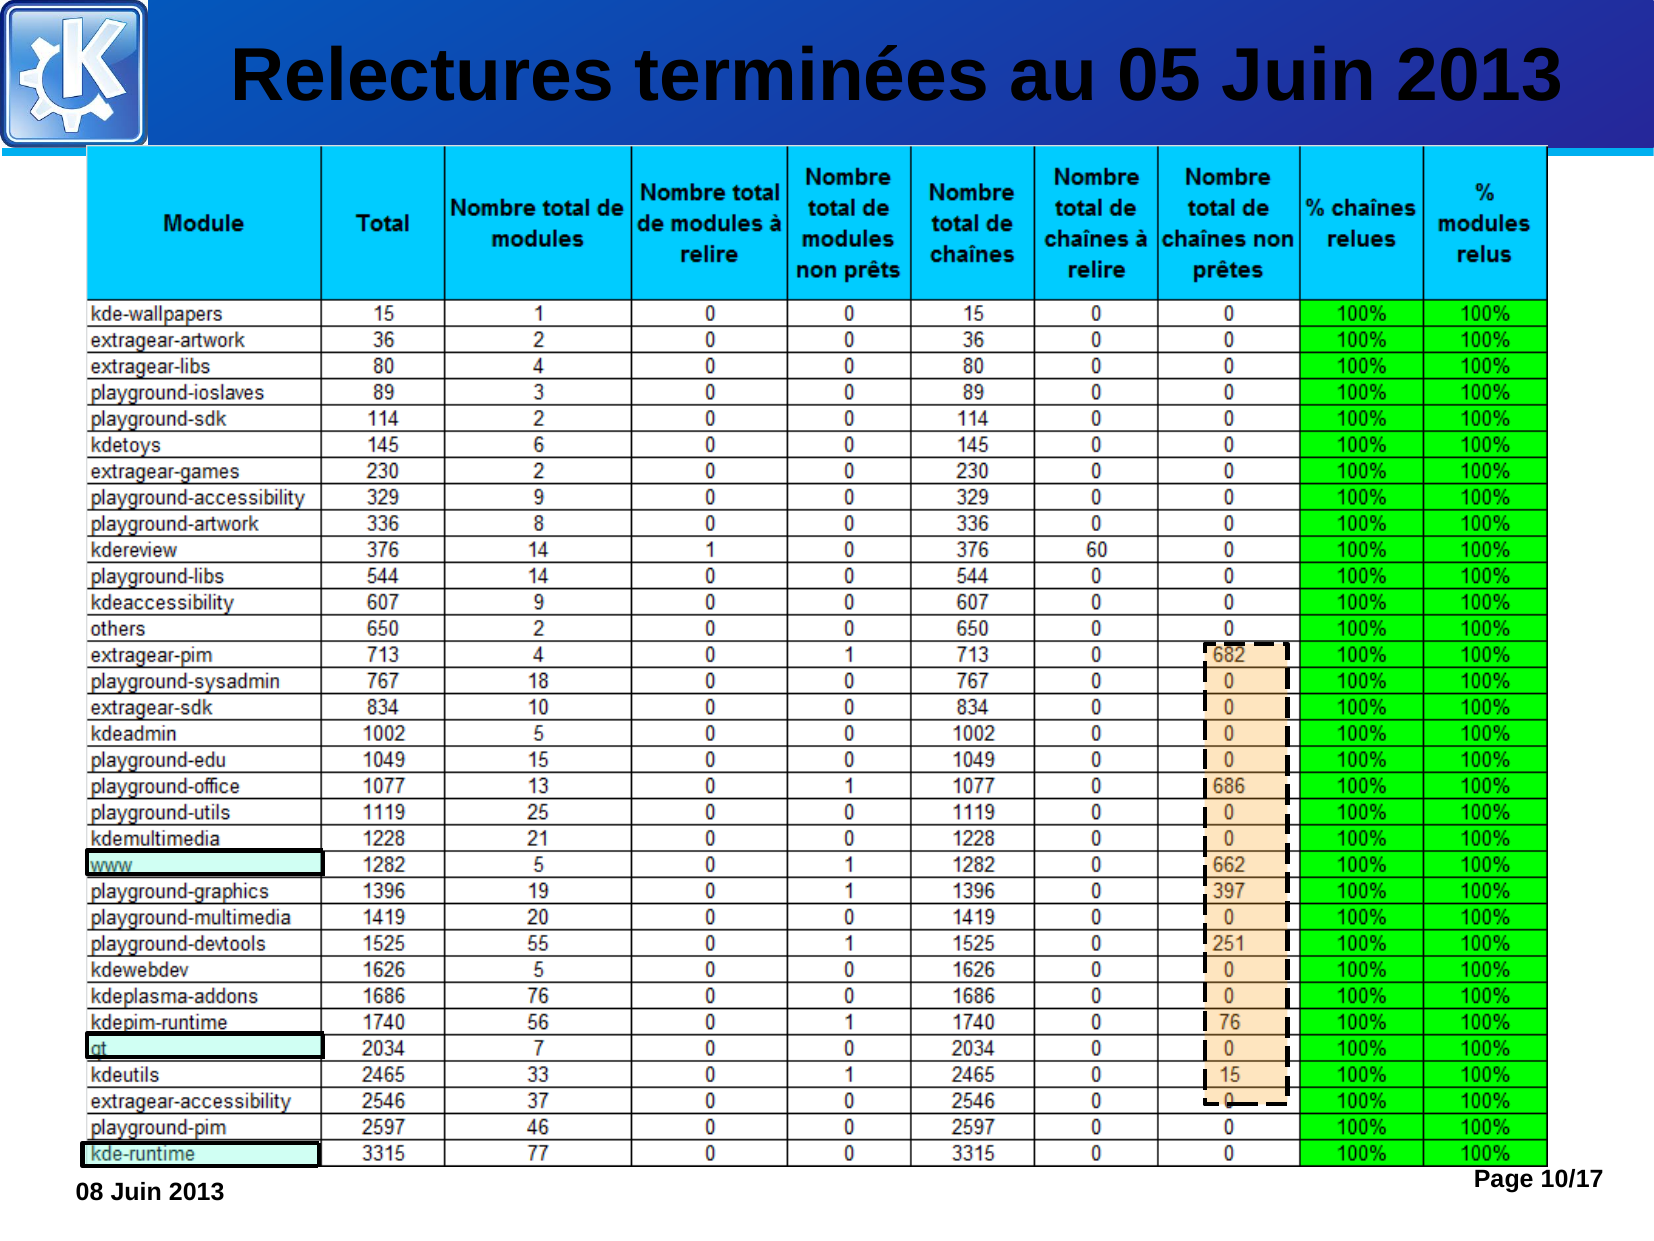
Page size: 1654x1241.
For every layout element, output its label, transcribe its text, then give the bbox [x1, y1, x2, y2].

picture [558, 205, 563, 214]
picture [947, 220, 952, 230]
picture [731, 187, 739, 199]
picture [971, 184, 997, 200]
picture [946, 188, 958, 200]
picture [1000, 219, 1004, 231]
picture [450, 200, 459, 215]
picture [1457, 219, 1461, 231]
picture [1391, 204, 1402, 215]
picture [953, 217, 960, 230]
picture [1242, 204, 1246, 215]
picture [1071, 202, 1083, 215]
picture [573, 235, 582, 245]
picture [383, 218, 390, 230]
picture [1384, 205, 1388, 215]
picture [1267, 235, 1271, 246]
picture [637, 219, 641, 231]
picture [807, 202, 815, 215]
picture [1357, 235, 1361, 246]
picture [650, 184, 669, 200]
picture [1090, 235, 1095, 245]
picture [170, 216, 187, 231]
picture [969, 250, 980, 261]
picture [1187, 201, 1194, 215]
picture [1071, 236, 1081, 246]
picture [829, 235, 839, 246]
picture [1230, 199, 1234, 215]
picture [869, 235, 880, 246]
picture [858, 266, 863, 277]
text_box [86, 850, 324, 875]
picture [1054, 202, 1062, 215]
picture [1085, 199, 1101, 215]
picture [830, 173, 840, 184]
picture [508, 204, 518, 215]
picture [938, 184, 943, 200]
picture [1471, 219, 1475, 231]
picture [1494, 250, 1504, 260]
picture [1485, 220, 1489, 231]
picture [0, 0, 1548, 148]
picture [810, 266, 814, 277]
picture [573, 205, 582, 215]
picture [754, 186, 761, 200]
picture [1466, 251, 1476, 261]
picture [690, 219, 694, 229]
text_box [86, 1033, 324, 1057]
picture [883, 235, 893, 245]
picture [1438, 220, 1442, 230]
picture [1111, 173, 1122, 184]
picture [611, 204, 622, 215]
picture [1054, 168, 1059, 184]
picture [1097, 236, 1115, 246]
picture [1113, 266, 1117, 277]
picture [870, 200, 874, 214]
picture [1045, 235, 1049, 246]
picture [983, 250, 999, 261]
picture [518, 235, 528, 246]
picture [1002, 189, 1013, 198]
picture [1077, 266, 1081, 277]
picture [1350, 231, 1354, 245]
picture [1344, 199, 1349, 214]
picture [824, 266, 830, 277]
picture [1193, 266, 1199, 282]
picture [1327, 235, 1332, 246]
picture [1124, 205, 1135, 215]
picture [690, 252, 699, 262]
picture [877, 204, 888, 215]
picture [796, 266, 801, 277]
picture [1195, 168, 1206, 184]
picture [1364, 235, 1368, 245]
picture [844, 266, 849, 282]
picture [821, 235, 825, 246]
picture [773, 220, 780, 230]
picture [1377, 204, 1382, 215]
picture [1253, 235, 1258, 246]
picture [855, 168, 860, 184]
picture [404, 215, 408, 230]
picture [225, 215, 235, 231]
picture [1005, 256, 1013, 261]
picture [1091, 174, 1095, 184]
picture [1238, 266, 1242, 277]
picture [1258, 173, 1262, 184]
picture [824, 202, 836, 215]
picture [370, 219, 374, 231]
picture [1405, 204, 1415, 214]
picture [690, 184, 712, 199]
picture [943, 246, 948, 261]
picture [1117, 235, 1127, 245]
picture [671, 219, 681, 231]
picture [929, 184, 938, 200]
picture [1242, 174, 1253, 184]
picture [1209, 202, 1216, 214]
picture [764, 189, 772, 199]
picture [1371, 235, 1382, 246]
picture [1060, 169, 1068, 184]
picture [532, 230, 543, 246]
picture [597, 204, 601, 215]
picture [651, 219, 655, 231]
picture [697, 219, 707, 231]
picture [815, 169, 826, 184]
picture [1097, 169, 1109, 184]
picture [1117, 200, 1121, 214]
picture [475, 204, 491, 215]
picture [1110, 204, 1114, 215]
picture [395, 220, 402, 230]
picture [1063, 204, 1067, 215]
picture [1136, 236, 1146, 246]
picture [931, 218, 938, 230]
picture [1502, 256, 1510, 261]
picture [940, 219, 944, 231]
picture [546, 230, 570, 246]
picture [163, 215, 171, 231]
picture [1310, 199, 1319, 213]
picture [1182, 236, 1198, 246]
picture [805, 169, 814, 183]
picture [492, 235, 508, 246]
picture [671, 189, 681, 200]
picture [1057, 230, 1062, 245]
picture [816, 204, 820, 215]
picture [460, 199, 471, 215]
picture [1235, 235, 1245, 245]
picture [741, 189, 753, 199]
picture [725, 250, 735, 261]
picture [1250, 199, 1268, 215]
picture [1480, 246, 1492, 261]
picture [1216, 266, 1220, 277]
picture [711, 215, 722, 231]
picture [1127, 173, 1131, 184]
picture [856, 235, 860, 245]
picture [523, 204, 534, 215]
picture [1337, 235, 1348, 246]
picture [1352, 205, 1368, 215]
picture [680, 251, 685, 261]
picture [1385, 235, 1395, 245]
picture [713, 188, 724, 198]
picture [1207, 235, 1212, 246]
text_box Relectures terminées au 05 Juin 2013 [141, 0, 1654, 148]
picture [960, 189, 970, 200]
picture [511, 235, 515, 246]
picture [838, 199, 854, 215]
picture [1465, 220, 1469, 230]
picture [500, 199, 505, 215]
picture [867, 266, 871, 277]
picture [725, 215, 735, 230]
picture [1162, 235, 1166, 246]
picture [881, 264, 887, 277]
picture [986, 219, 990, 231]
picture [86, 157, 1548, 1167]
picture [551, 204, 555, 215]
picture [1174, 231, 1180, 245]
picture [564, 202, 571, 215]
text_box [1204, 643, 1288, 1105]
picture [802, 235, 806, 246]
picture [931, 250, 940, 262]
picture [1221, 235, 1232, 246]
text_box [82, 1142, 320, 1167]
picture [1492, 220, 1496, 230]
picture [1068, 266, 1073, 277]
picture [1332, 204, 1336, 215]
picture [1216, 173, 1232, 184]
picture [1071, 173, 1075, 184]
picture [1230, 264, 1236, 276]
picture [1281, 235, 1287, 246]
picture [808, 235, 812, 245]
picture [1207, 266, 1212, 277]
picture [1185, 169, 1195, 184]
picture [716, 250, 721, 262]
picture [869, 173, 874, 184]
picture [957, 251, 967, 261]
picture [1218, 205, 1227, 215]
picture [191, 220, 195, 230]
picture [542, 202, 549, 215]
picture [1091, 261, 1108, 277]
picture [849, 235, 853, 246]
picture [1196, 204, 1200, 215]
picture [378, 220, 382, 230]
picture [863, 204, 867, 215]
picture [640, 184, 649, 200]
picture [1235, 169, 1240, 184]
picture [211, 219, 216, 230]
picture [1083, 235, 1087, 245]
picture [1457, 250, 1462, 261]
picture [682, 188, 687, 199]
